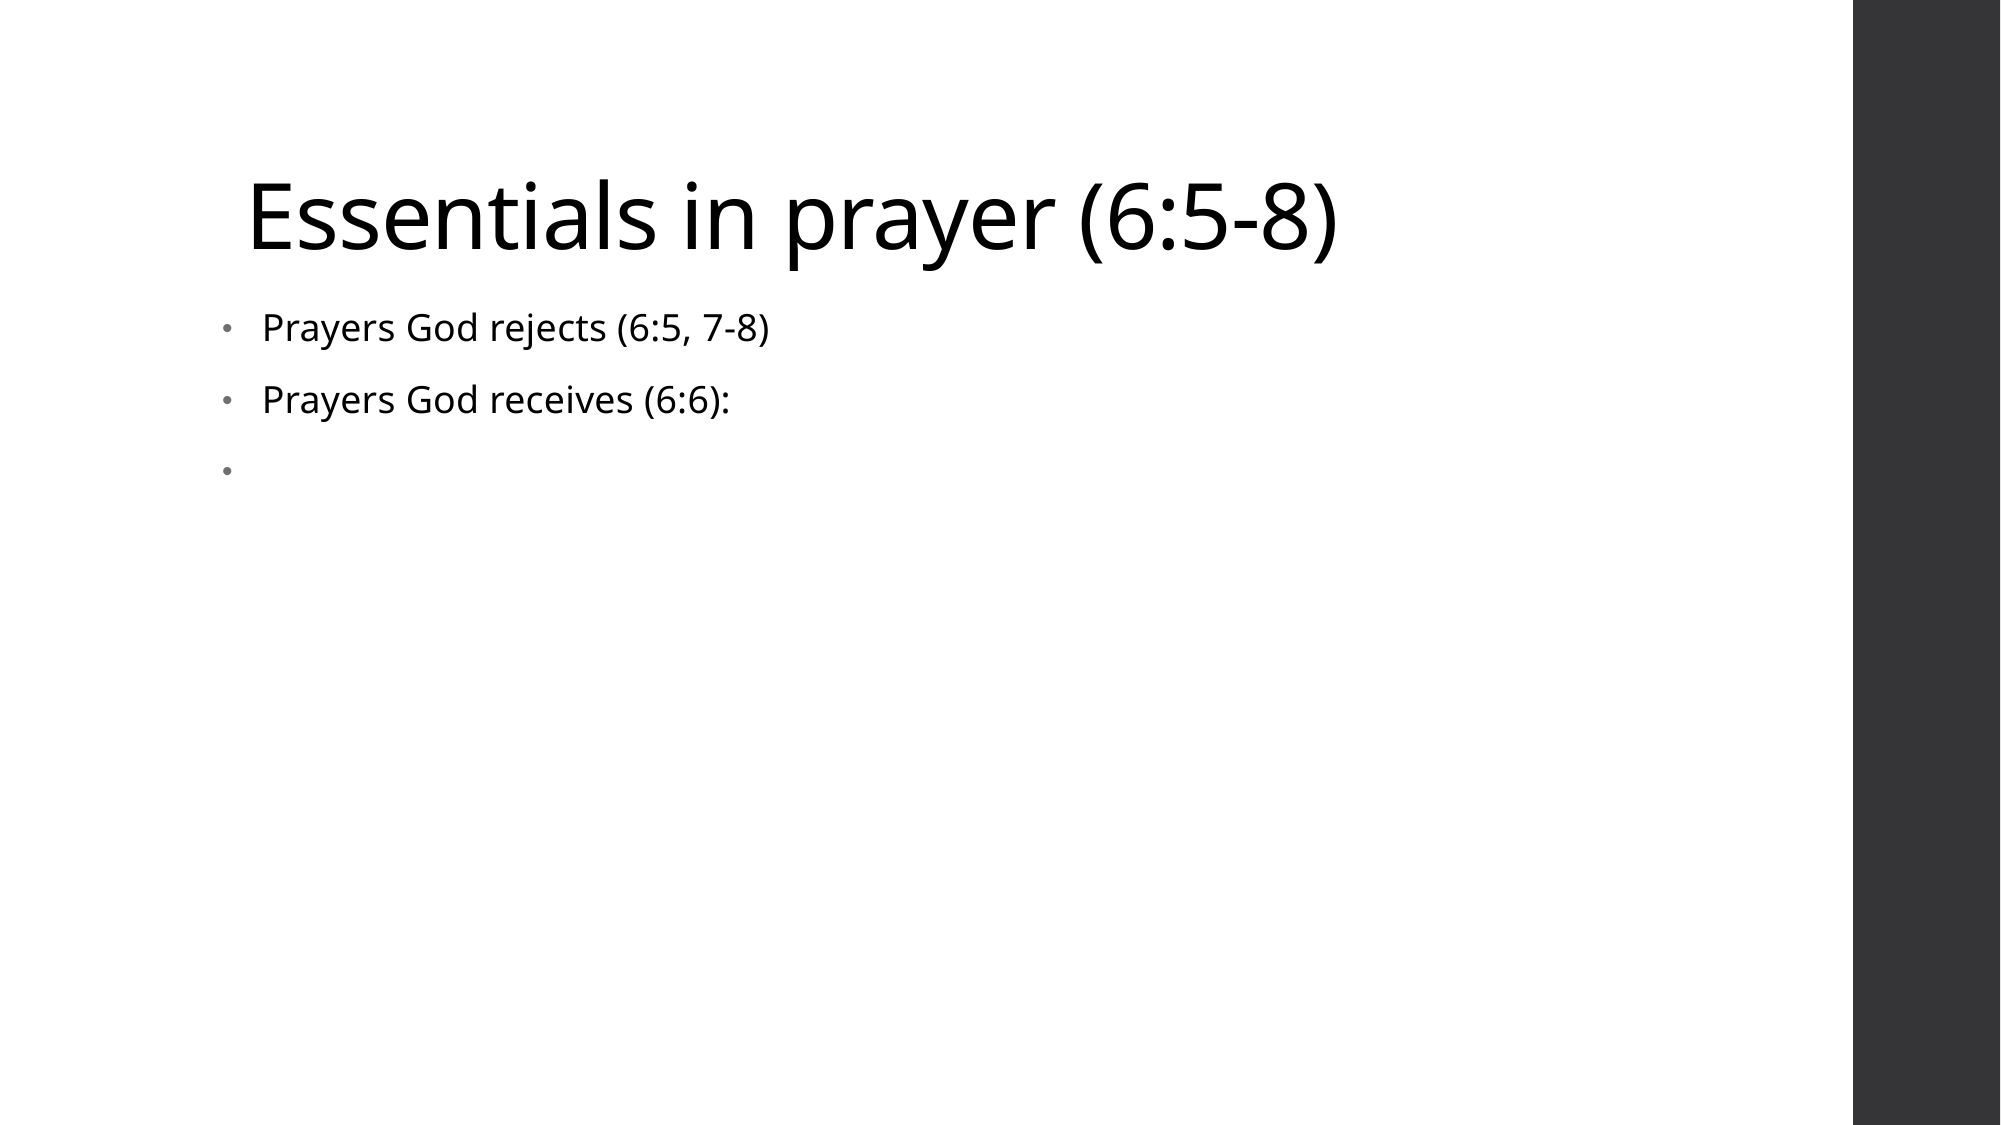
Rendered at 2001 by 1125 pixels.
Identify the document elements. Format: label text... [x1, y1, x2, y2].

list Prayers God rejects (6:5, 7-8) Prayers God receives (6:6): [206, 299, 1617, 1014]
title Essentials in prayer (6:5-8) [206, 60, 1797, 278]
